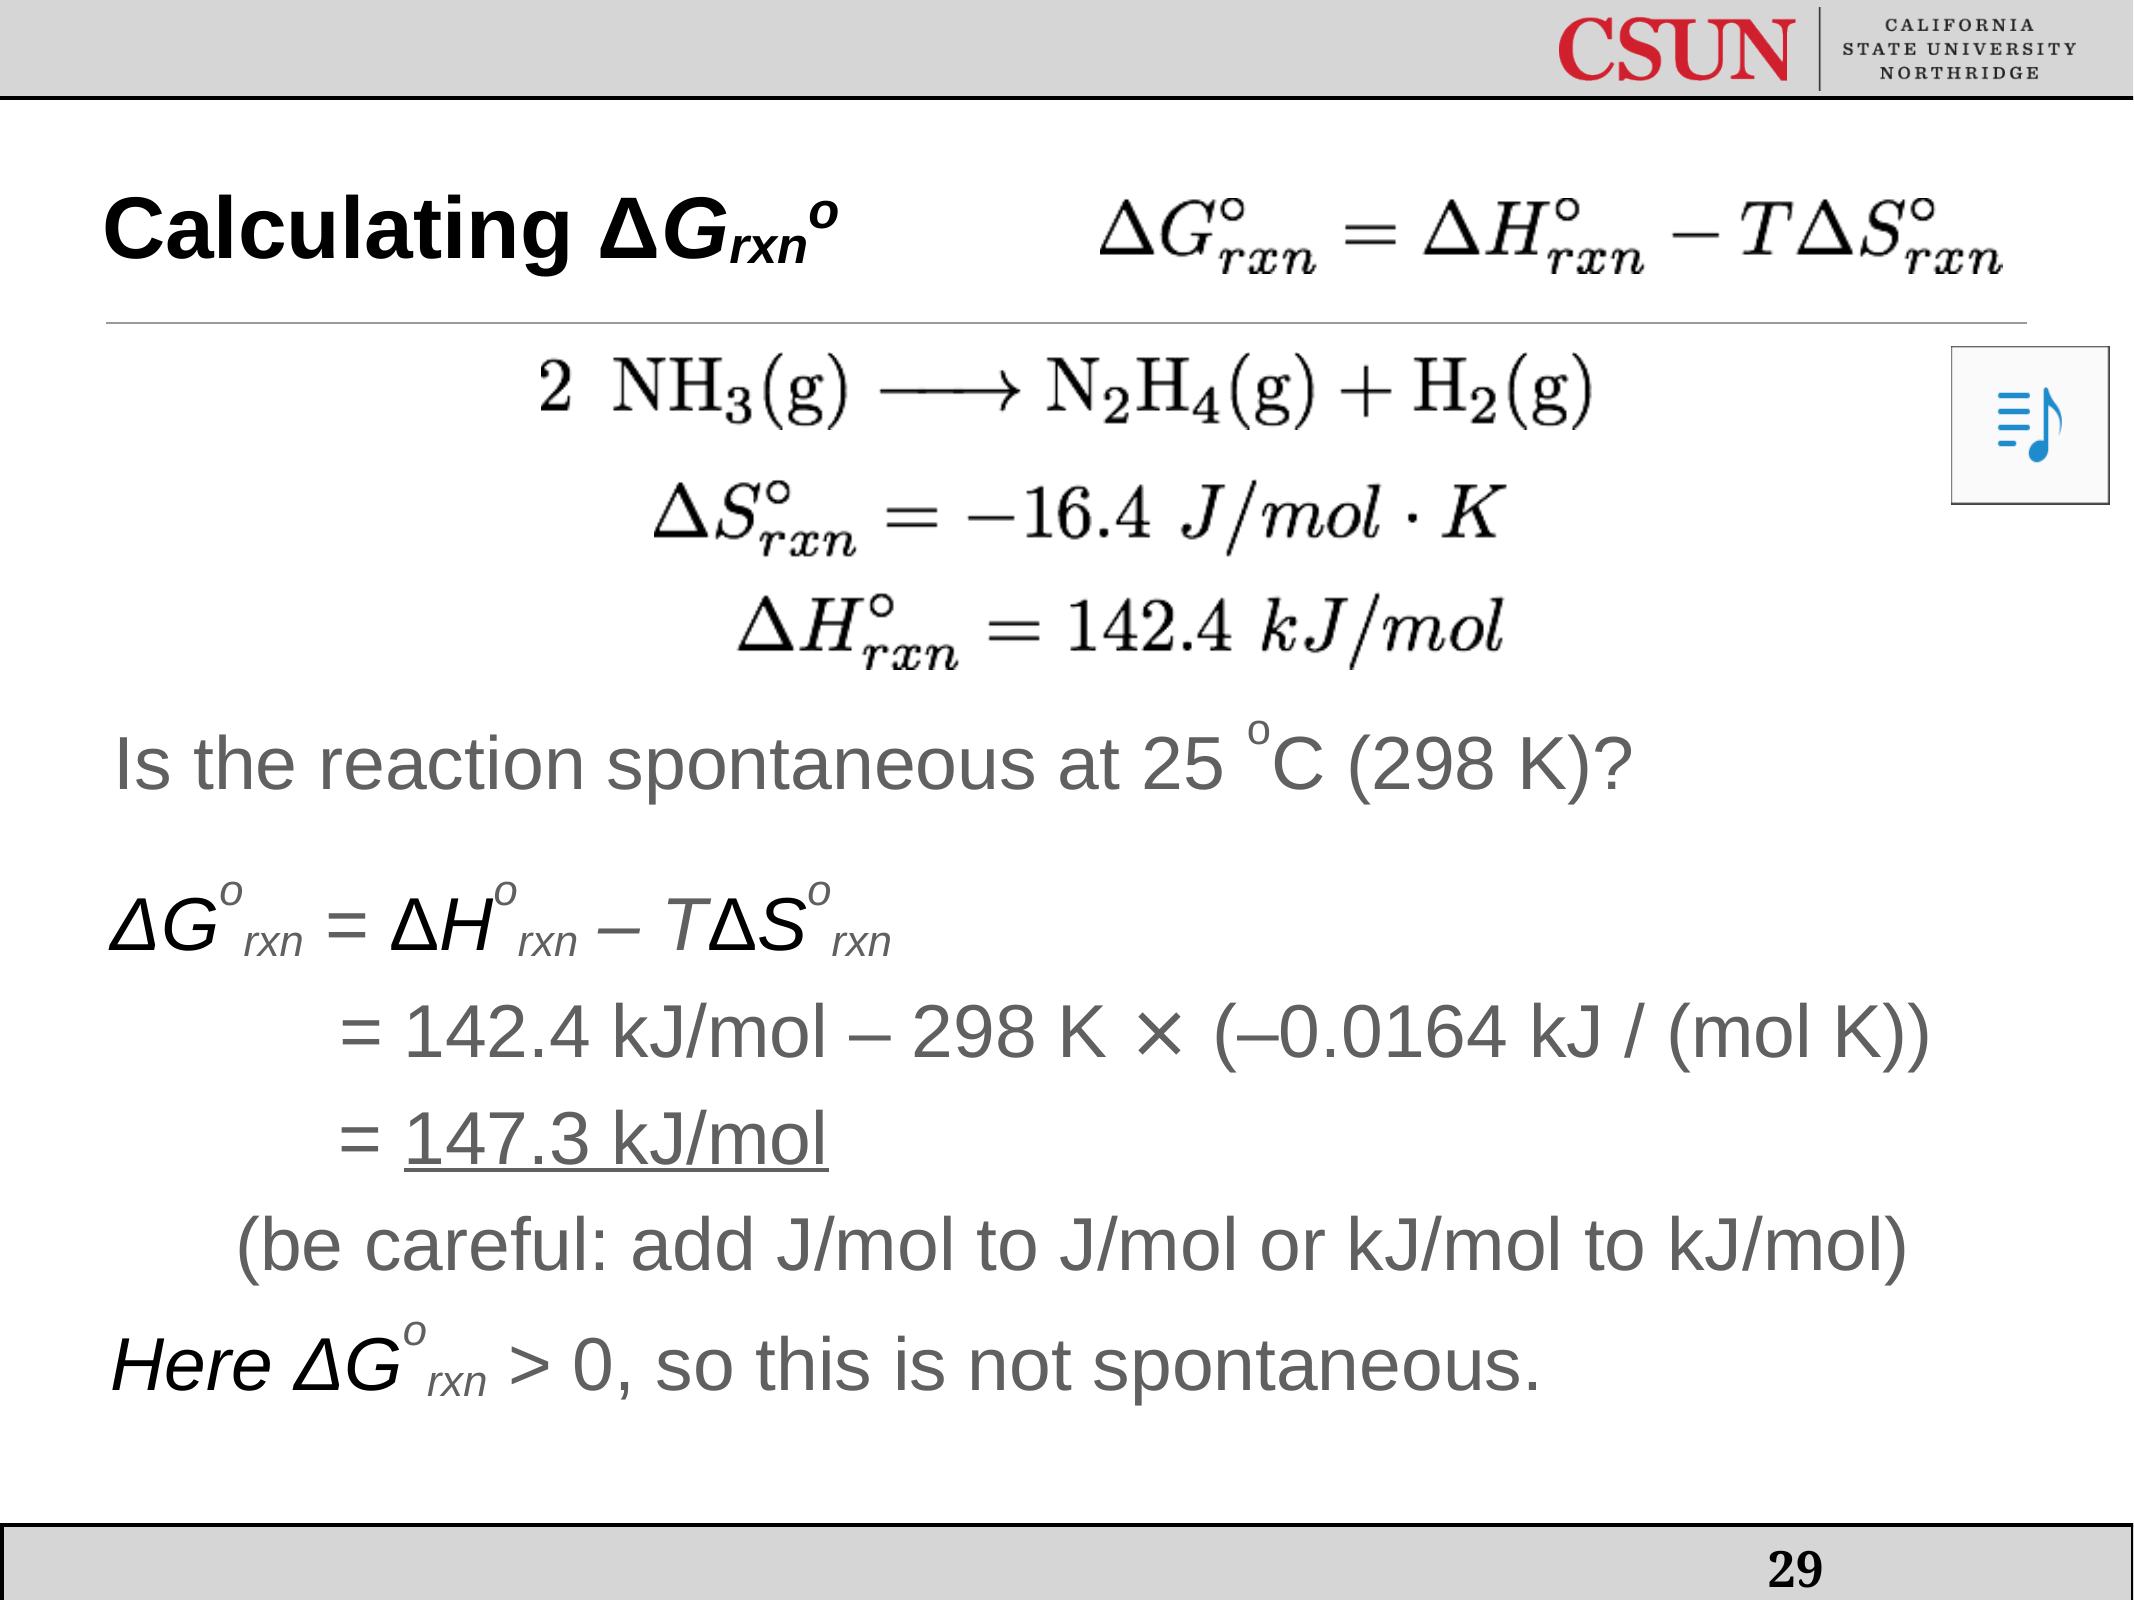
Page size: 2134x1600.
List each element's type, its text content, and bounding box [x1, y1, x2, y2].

picture [1559, 7, 2076, 91]
picture [654, 479, 1509, 670]
picture [1100, 198, 2003, 274]
text_box ΔGorxn = ΔHorxn – TΔSorxn = 142.4 kJ/mol – 298 K ⨯ (–0.0164 kJ / (mol K)) = 147.3 kJ/mol (be careful: add J/mol to J/mol or kJ/mol to kJ/mol) Here ΔGorxn > 0, so this is not spontaneous. [52, 855, 2026, 1504]
list Is the reaction spontaneous at 25 oC (298 K)? [69, 692, 1651, 837]
text_box [1950, 345, 2111, 506]
picture [541, 352, 1594, 430]
title Calculating ΔGrxno [93, 105, 2040, 285]
